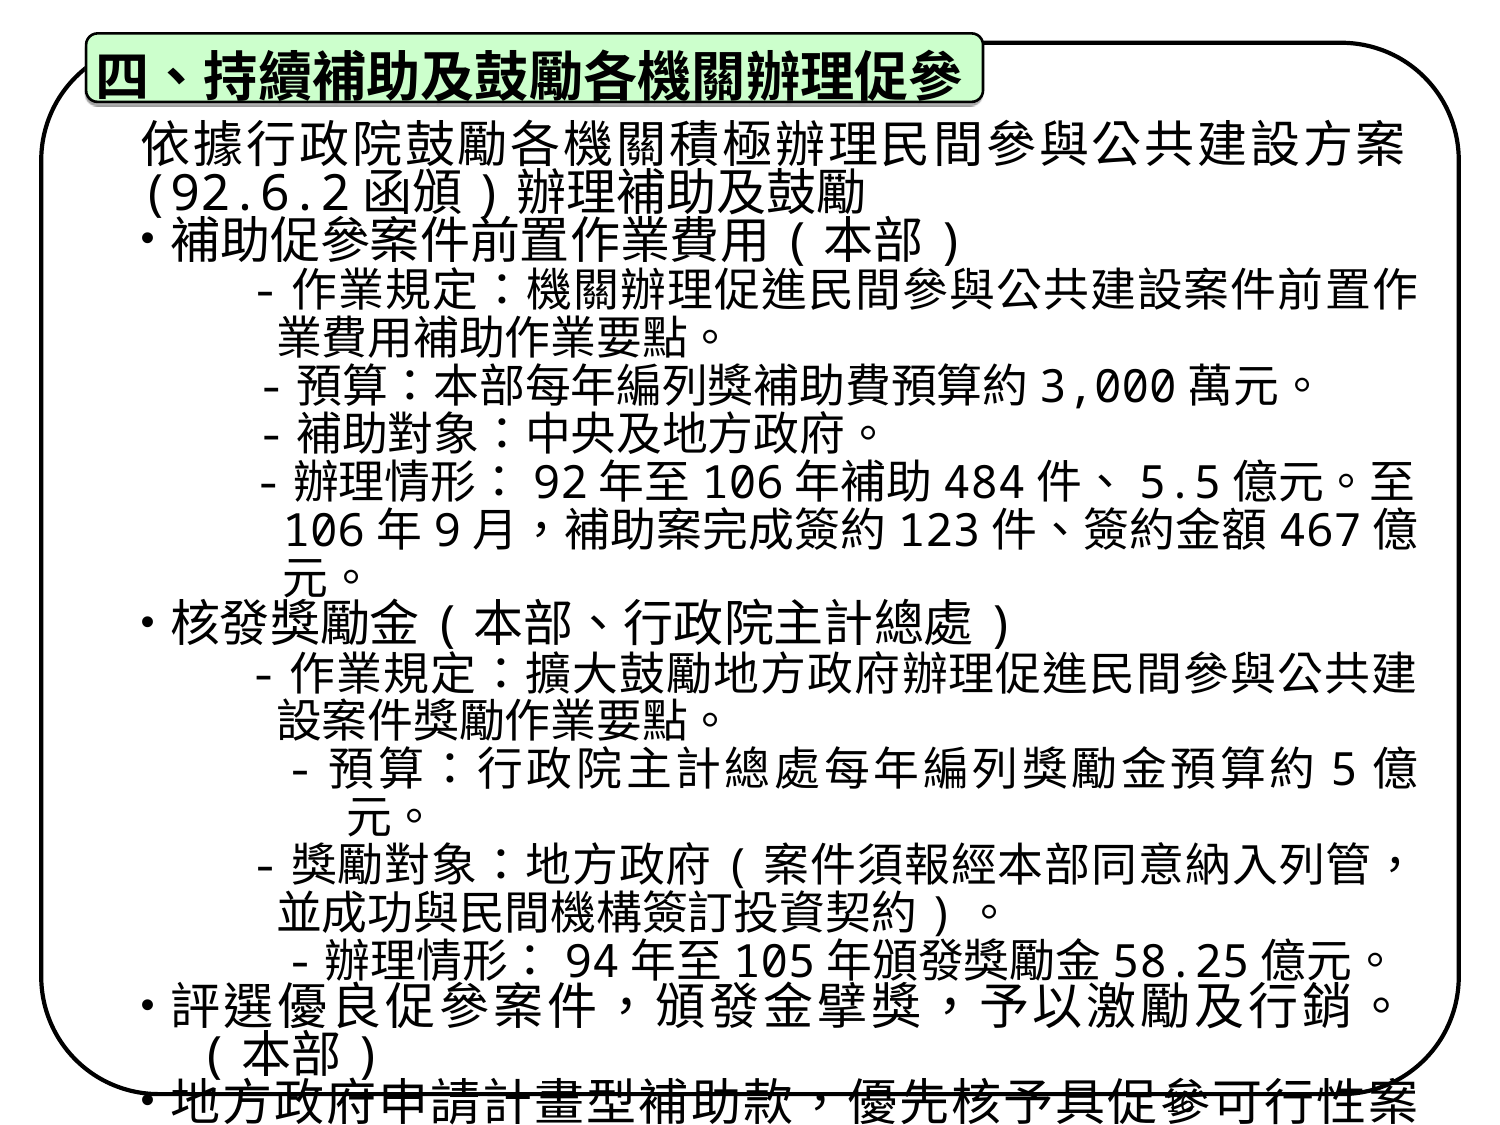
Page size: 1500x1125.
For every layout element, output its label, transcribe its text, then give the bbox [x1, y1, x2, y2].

text_box 16 [1149, 1080, 1500, 1125]
text_box 依據行政院鼓勵各機關積極辦理民間參與公共建設方案(92.6.2函頒)辦理補助及鼓勵 補助促參案件前置作業費用(本部) -作業規定：機關辦理促進民間參與公共建設案件前置作業費用補助作業要點。 -預算：本部每年編列獎補助費預算約3,000萬元。 -補助對象：中央及地方政府。 -辦理情形：92年至106年補助484件、5.5億元。至106年9月，補助案完成簽約123件、簽約金額467億元。 核發獎勵金(本部、行政院主計總處) -作業規定：擴大鼓勵地方政府辦理促進民間參與公共建設案件獎勵作業要點。 -預算：行政院主計總處每年編列獎勵金預算約5億元。 -獎勵對象：地方政府(案件須報經本部同意納入列管，並成功與民間機構簽訂投資契約)。 -辦理情形：94年至105年頒發獎勵金58.25億元。 評選優良促參案件，頒發金擘獎，予以激勵及行銷。(本部) 地方政府申請計畫型補助款，優先核予具促參可行性案件。(國家發展委員會、行政院主計總處、各部會、本部) [41, 42, 1459, 1095]
text_box 四、持續補助及鼓勵各機關辦理促參 [86, 33, 984, 102]
